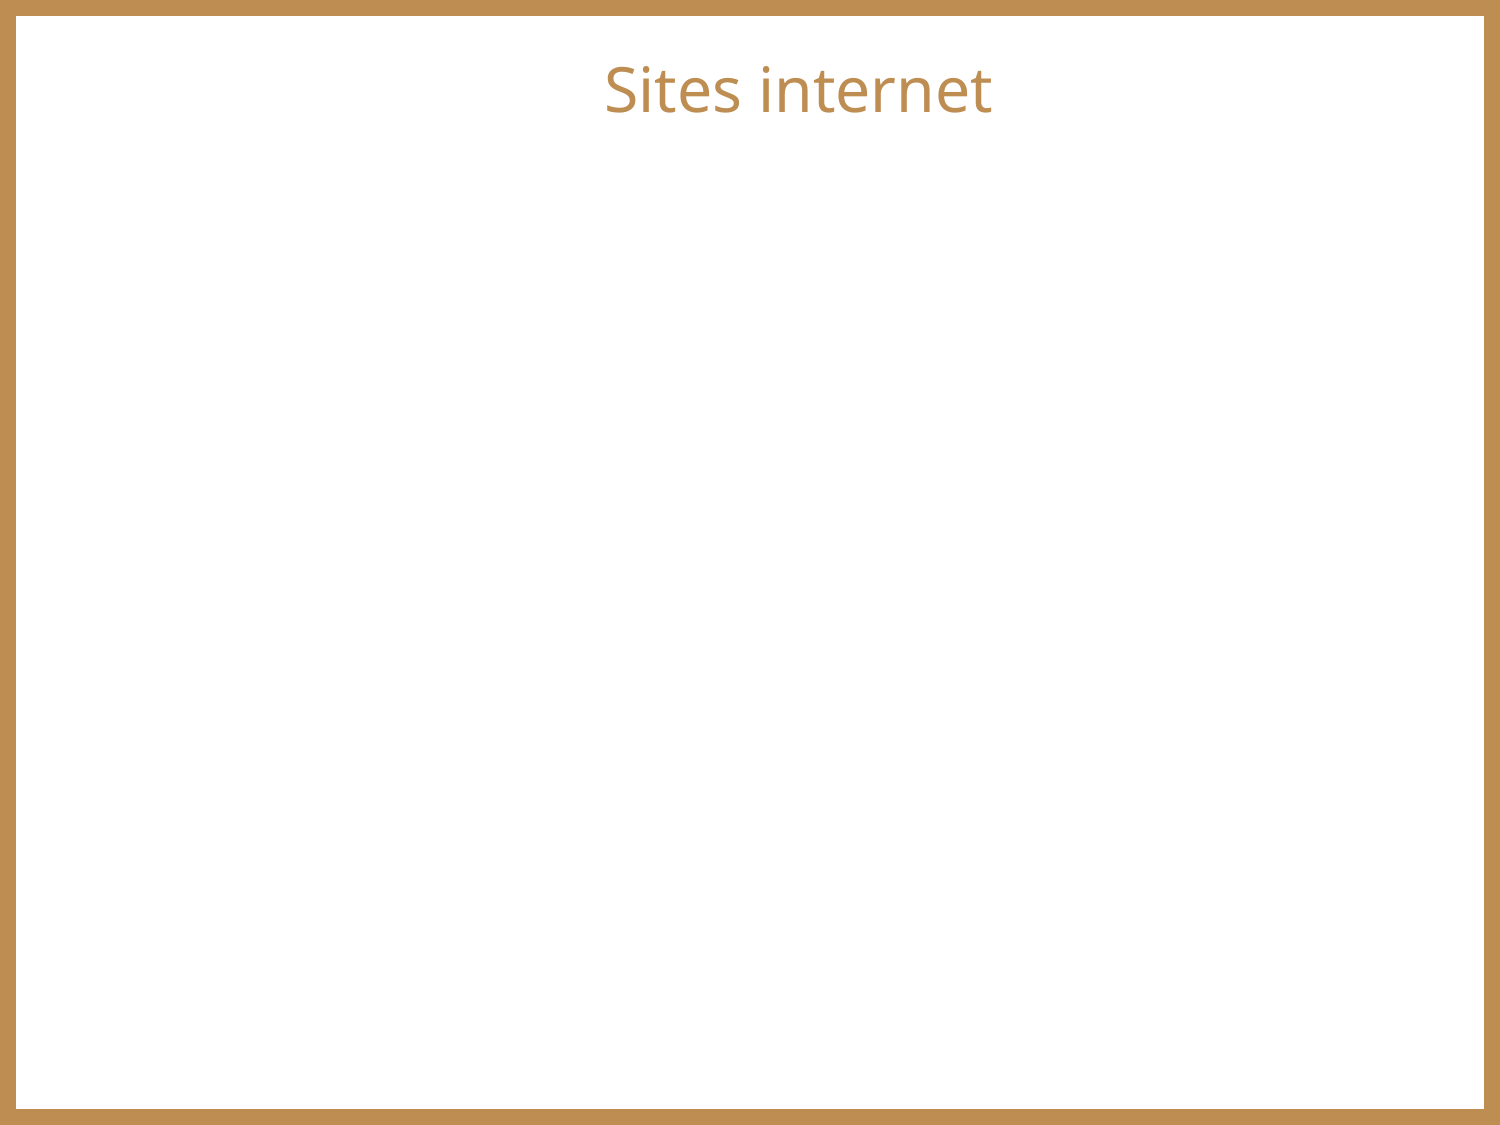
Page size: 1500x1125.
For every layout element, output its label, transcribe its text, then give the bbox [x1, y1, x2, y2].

text_box [0, 0, 1500, 1125]
text_box Sites internet [123, 42, 1474, 161]
